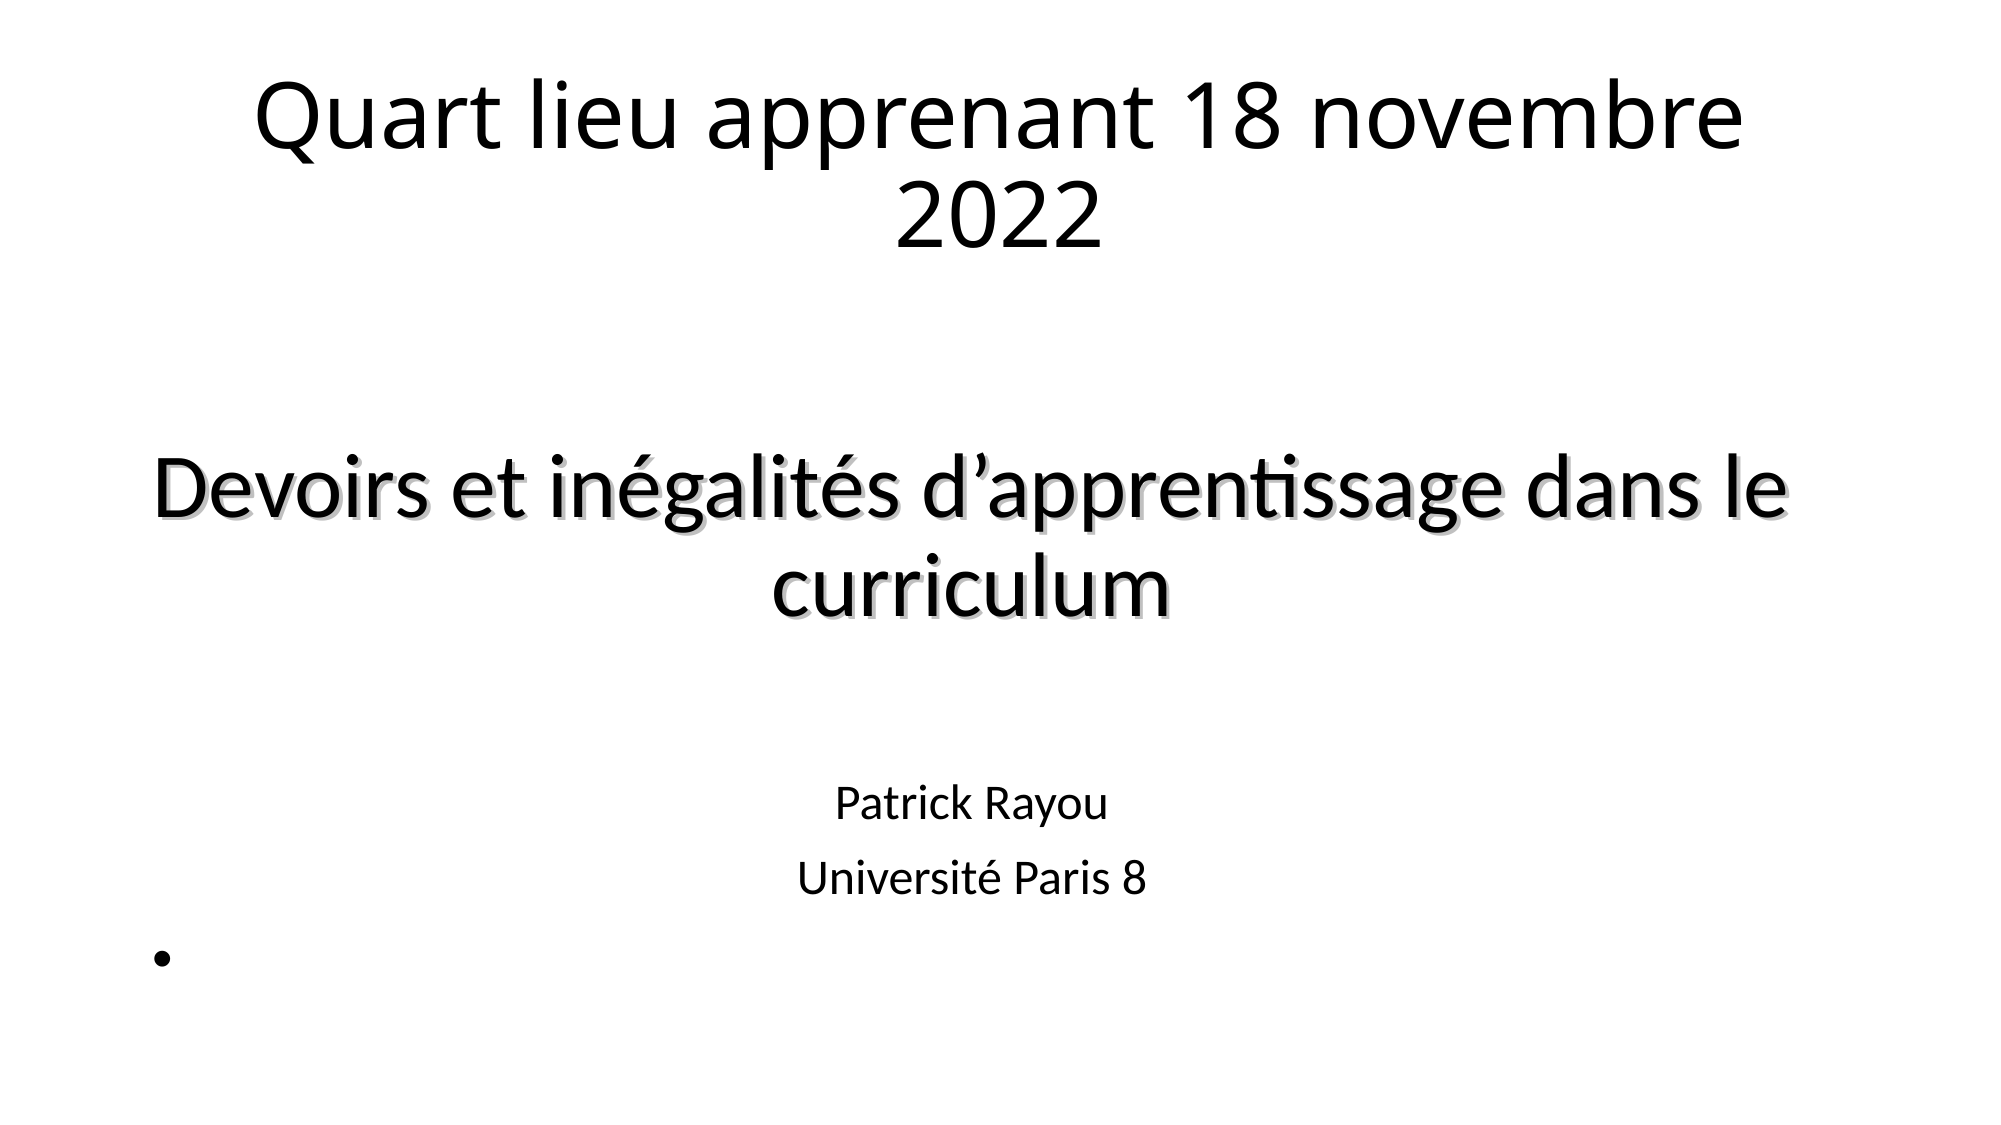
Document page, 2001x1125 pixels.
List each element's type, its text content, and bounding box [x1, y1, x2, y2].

list Devoirs et inégalités d’apprentissage dans le curriculum Patrick Rayou Université Paris 8 [137, 299, 1863, 1014]
title Quart lieu apprenant 18 novembre 2022 [137, 59, 1863, 278]
